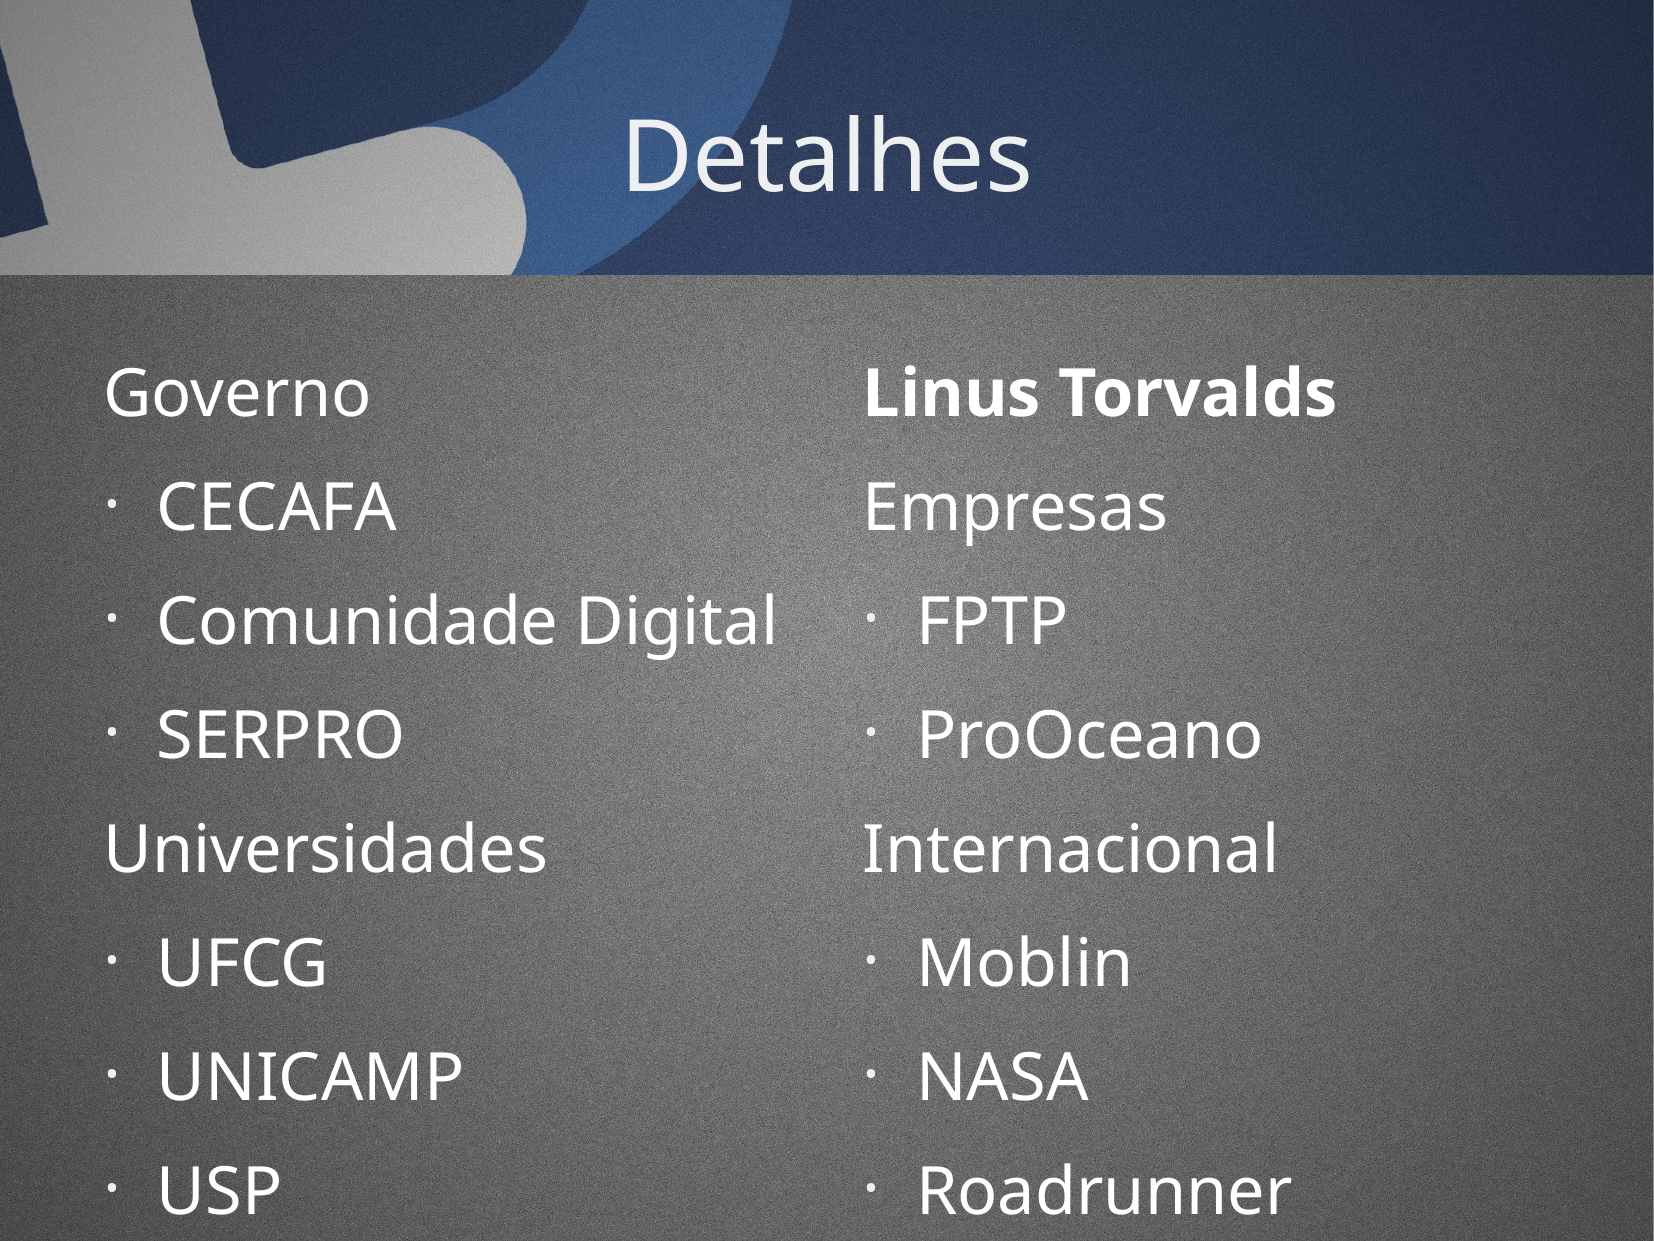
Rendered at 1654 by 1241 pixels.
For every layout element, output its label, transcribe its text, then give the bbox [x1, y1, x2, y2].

list Linus Torvalds Empresas FPTP ProOceano Internacional Moblin NASA Roadrunner [845, 349, 1572, 1079]
title Detalhes [82, 49, 1571, 257]
picture [0, 0, 1654, 1241]
list Governo CECAFA Comunidade Digital SERPRO Universidades UFCG UNICAMP USP [86, 349, 806, 1069]
